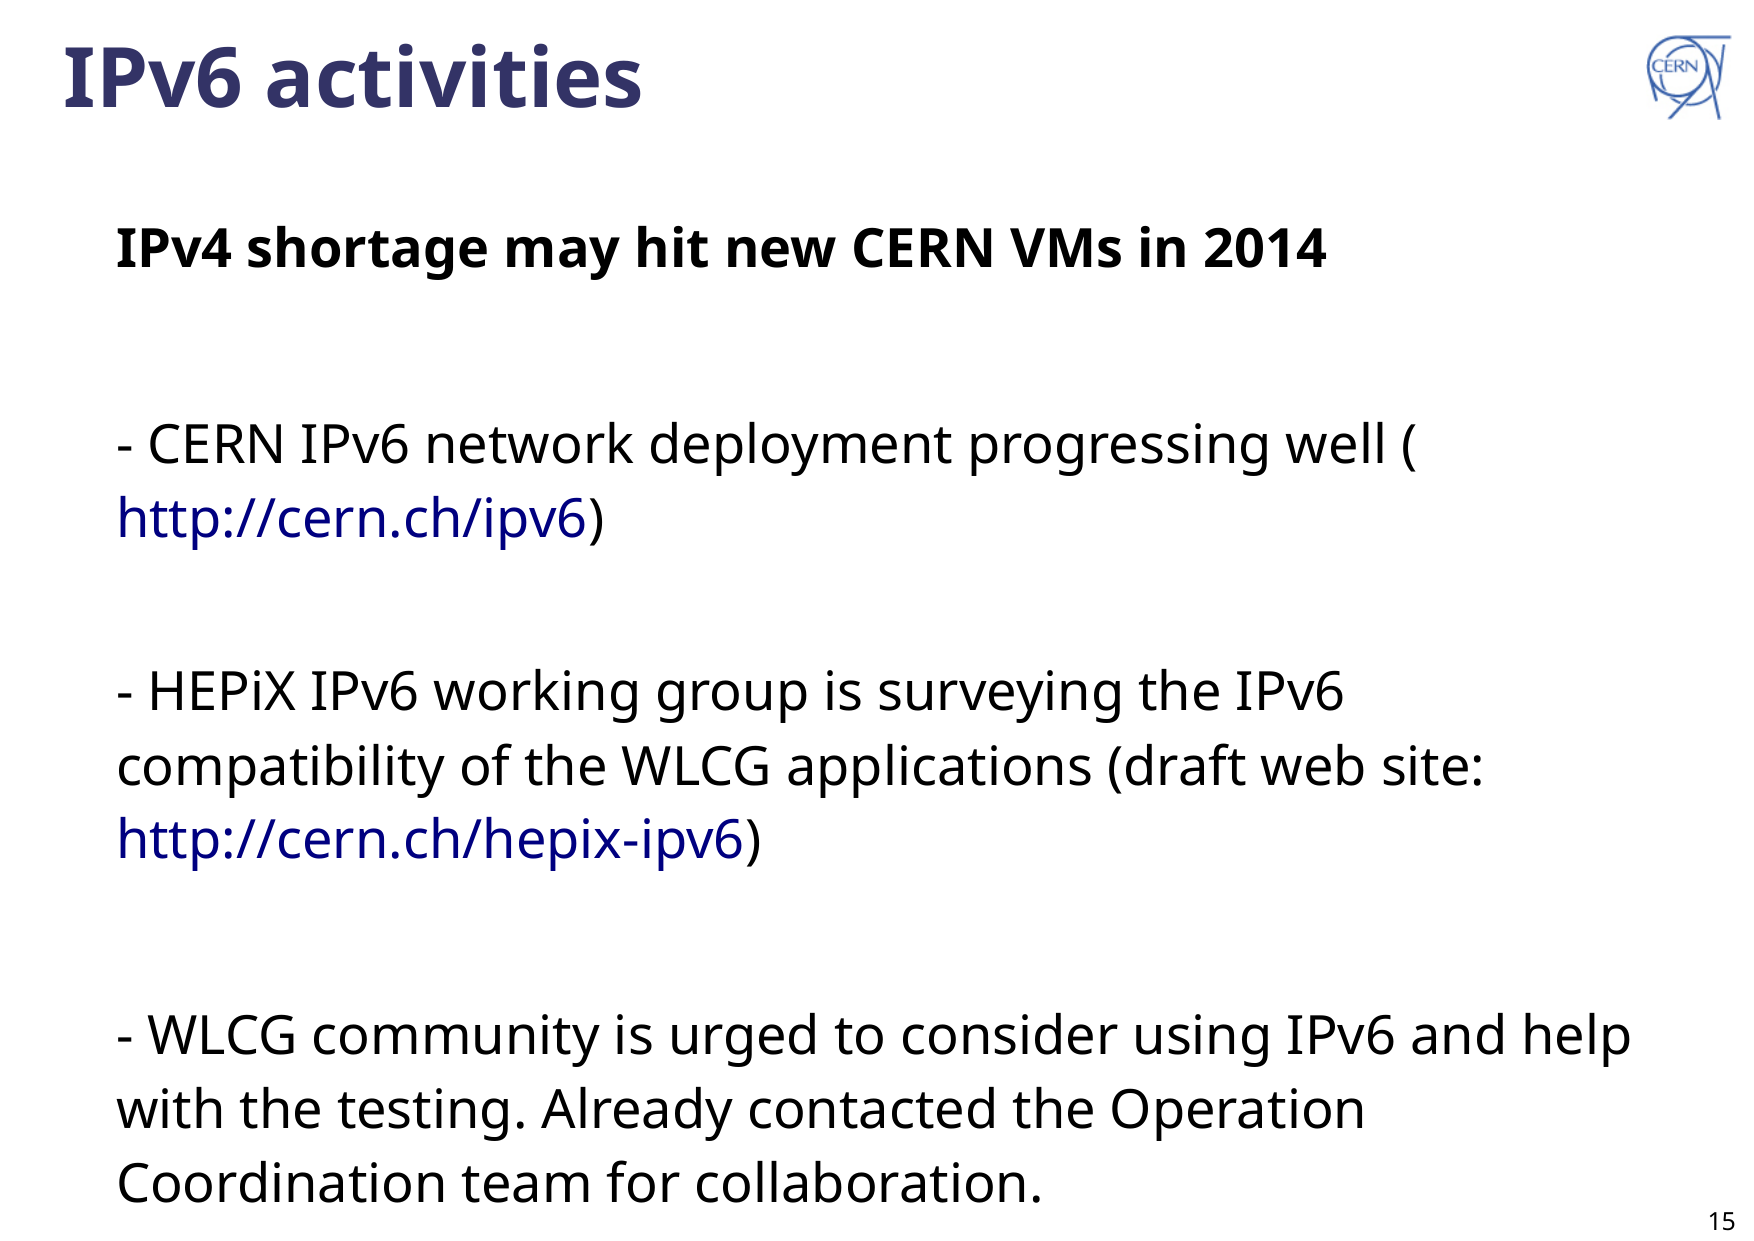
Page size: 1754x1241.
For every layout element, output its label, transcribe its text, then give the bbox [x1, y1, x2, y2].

picture [1646, 34, 1732, 120]
title IPv6 activities [63, 0, 1621, 166]
text_box IPv4 shortage may hit new CERN VMs in 2014 - CERN IPv6 network deployment progressing well ( http://cern.ch/ipv6) - HEPiX IPv6 working group is surveying the IPv6 compatibility of the WLCG applications (draft web site:http://cern.ch/hepix-ipv6) - WLCG community is urged to consider using IPv6 and help with the testing. Already contacted the Operation Coordination team for collaboration. [101, 202, 1654, 1208]
